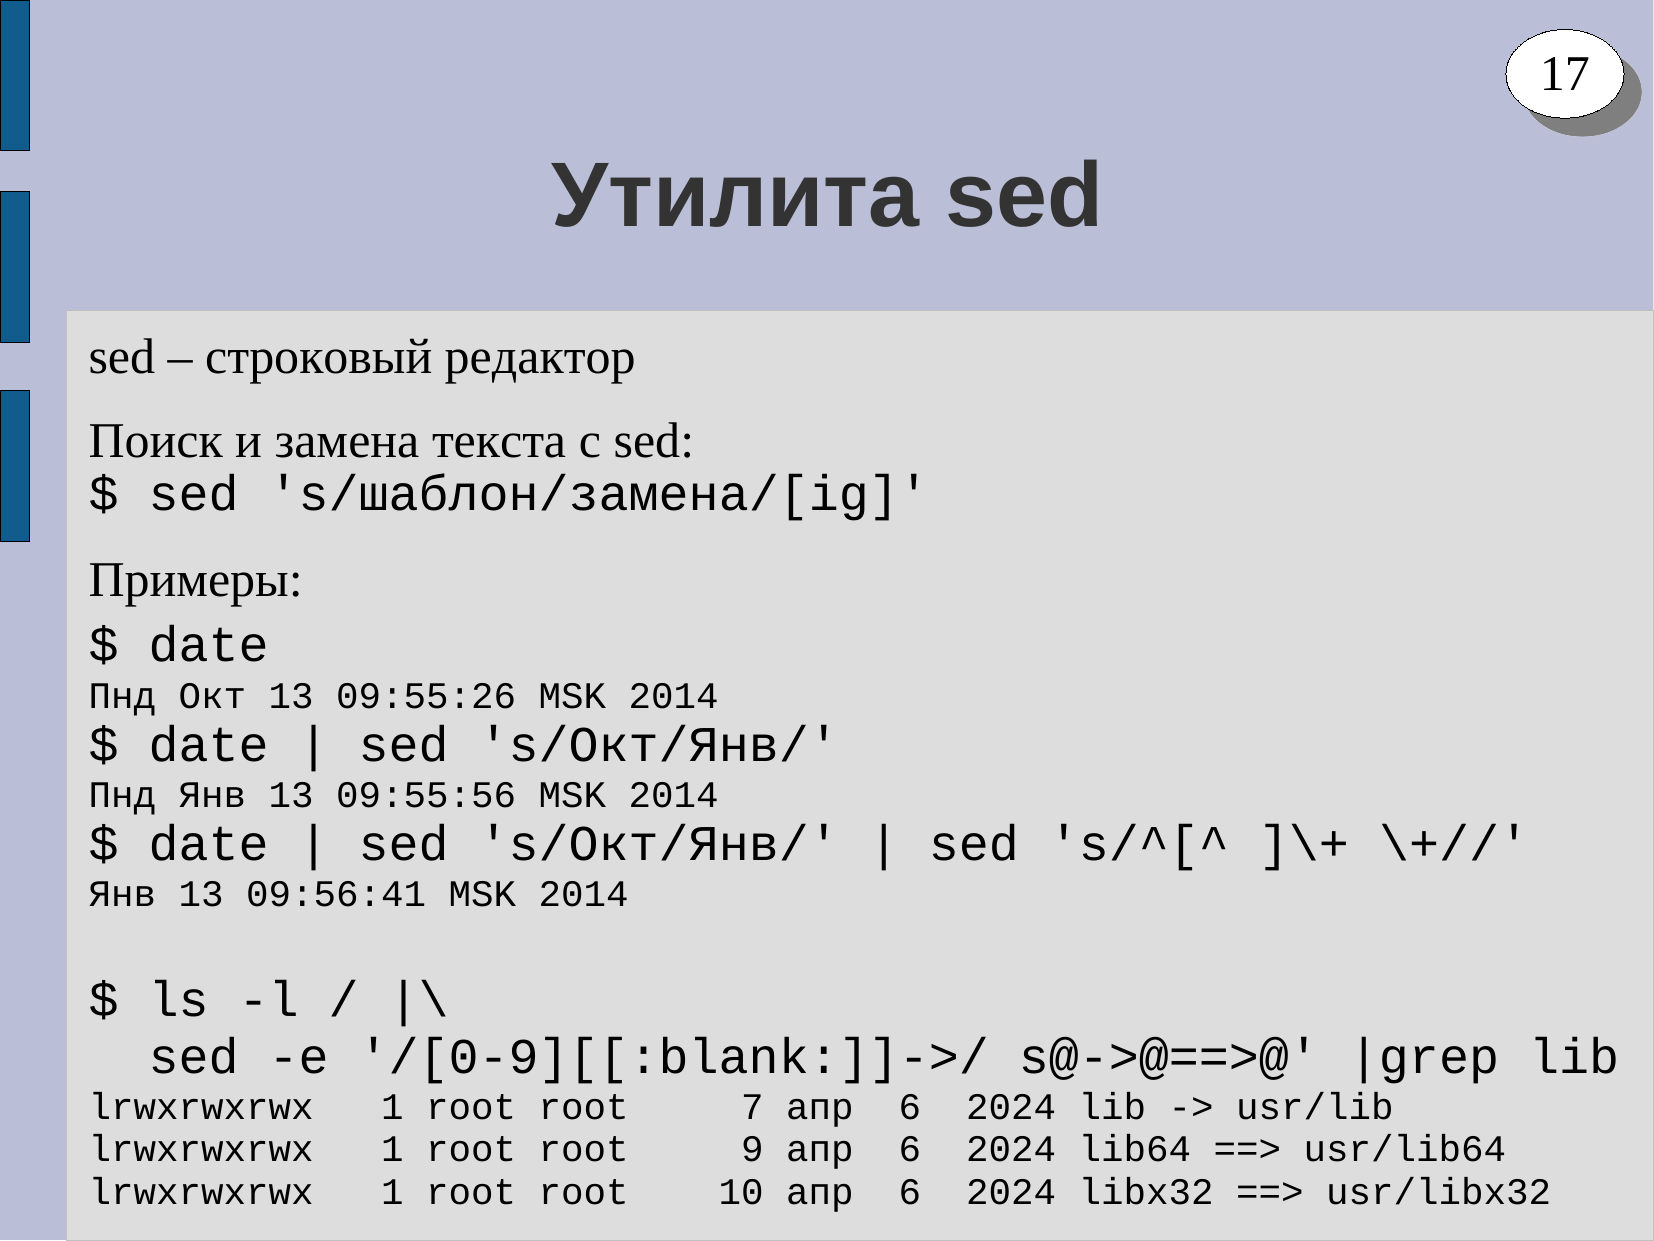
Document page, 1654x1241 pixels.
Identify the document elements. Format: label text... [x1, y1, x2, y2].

text_box Примеры: [88, 551, 303, 608]
text_box sed – строковый редактор [88, 328, 637, 384]
title Утилита sed [121, 91, 1534, 299]
text_box Поиск и замена текста с sed: $ sed 's/шаблон/замена/[ig]' [88, 413, 929, 526]
text_box 17 [1505, 29, 1625, 119]
text_box $ date Пнд Окт 13 09:55:26 MSK 2014 $ date | sed 's/Окт/Янв/' Пнд Янв 13 09:55:56 MSK 2014 $ date | sed 's/Окт/Янв/' | sed 's/^[^ ]\+ \+//' Янв 13 09:56:41 MSK 2014 $ ls -l / |\ sed -e '/[0-9][[:blank:]]->/ s@->@==>@' |grep lib lrwxrwxrwx 1 root root 7 апр 6 2024 lib -> usr/lib lrwxrwxrwx 1 root root 9 апр 6 2024 lib64 ==> usr/lib64 lrwxrwxrwx 1 root root 10 апр 6 2024 libx32 ==> usr/libx32 [88, 620, 1619, 1216]
